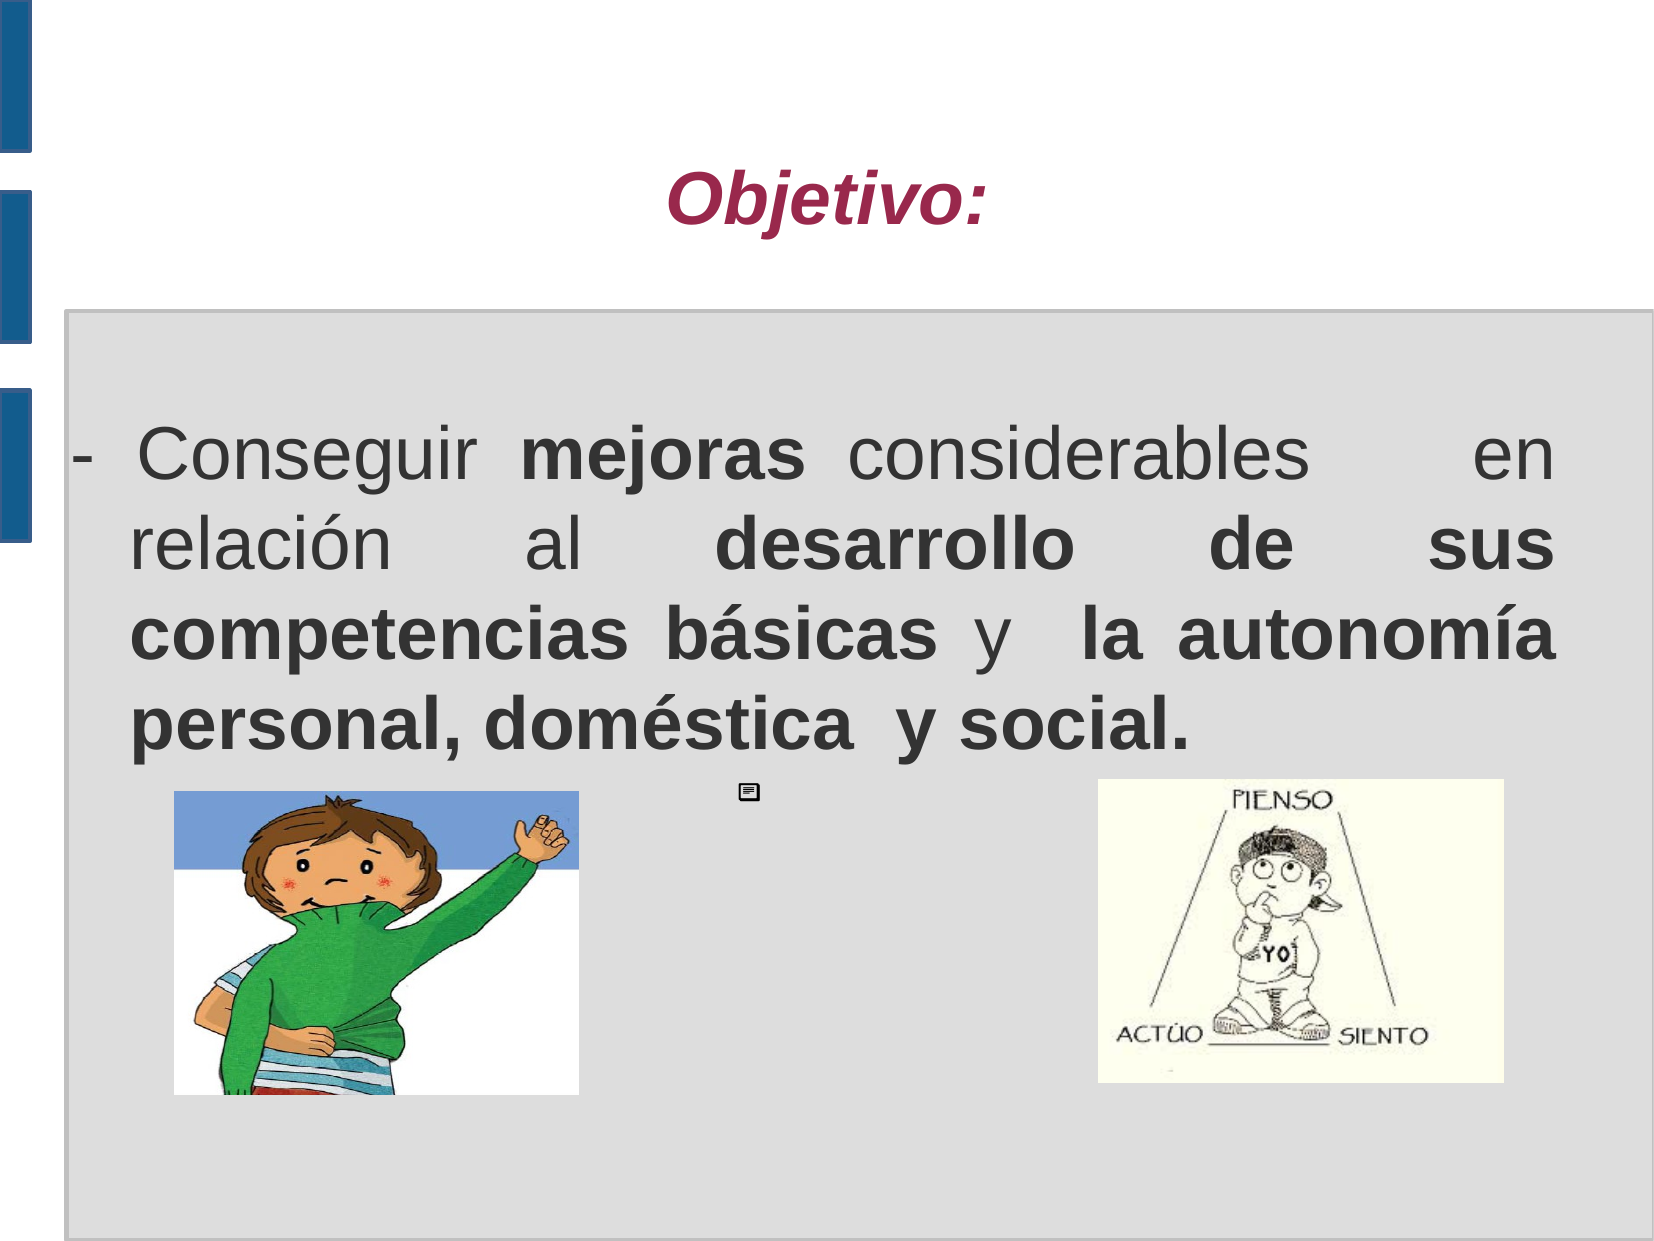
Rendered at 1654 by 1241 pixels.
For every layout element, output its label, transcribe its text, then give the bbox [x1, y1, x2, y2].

list - Conseguir mejoras considerables en relación al desarrollo de sus competencias básicas y la autonomía personal, doméstica y social. [35, 344, 1595, 1127]
title Objetivo: [121, 91, 1534, 299]
picture [174, 791, 579, 1095]
picture [1098, 779, 1504, 1083]
